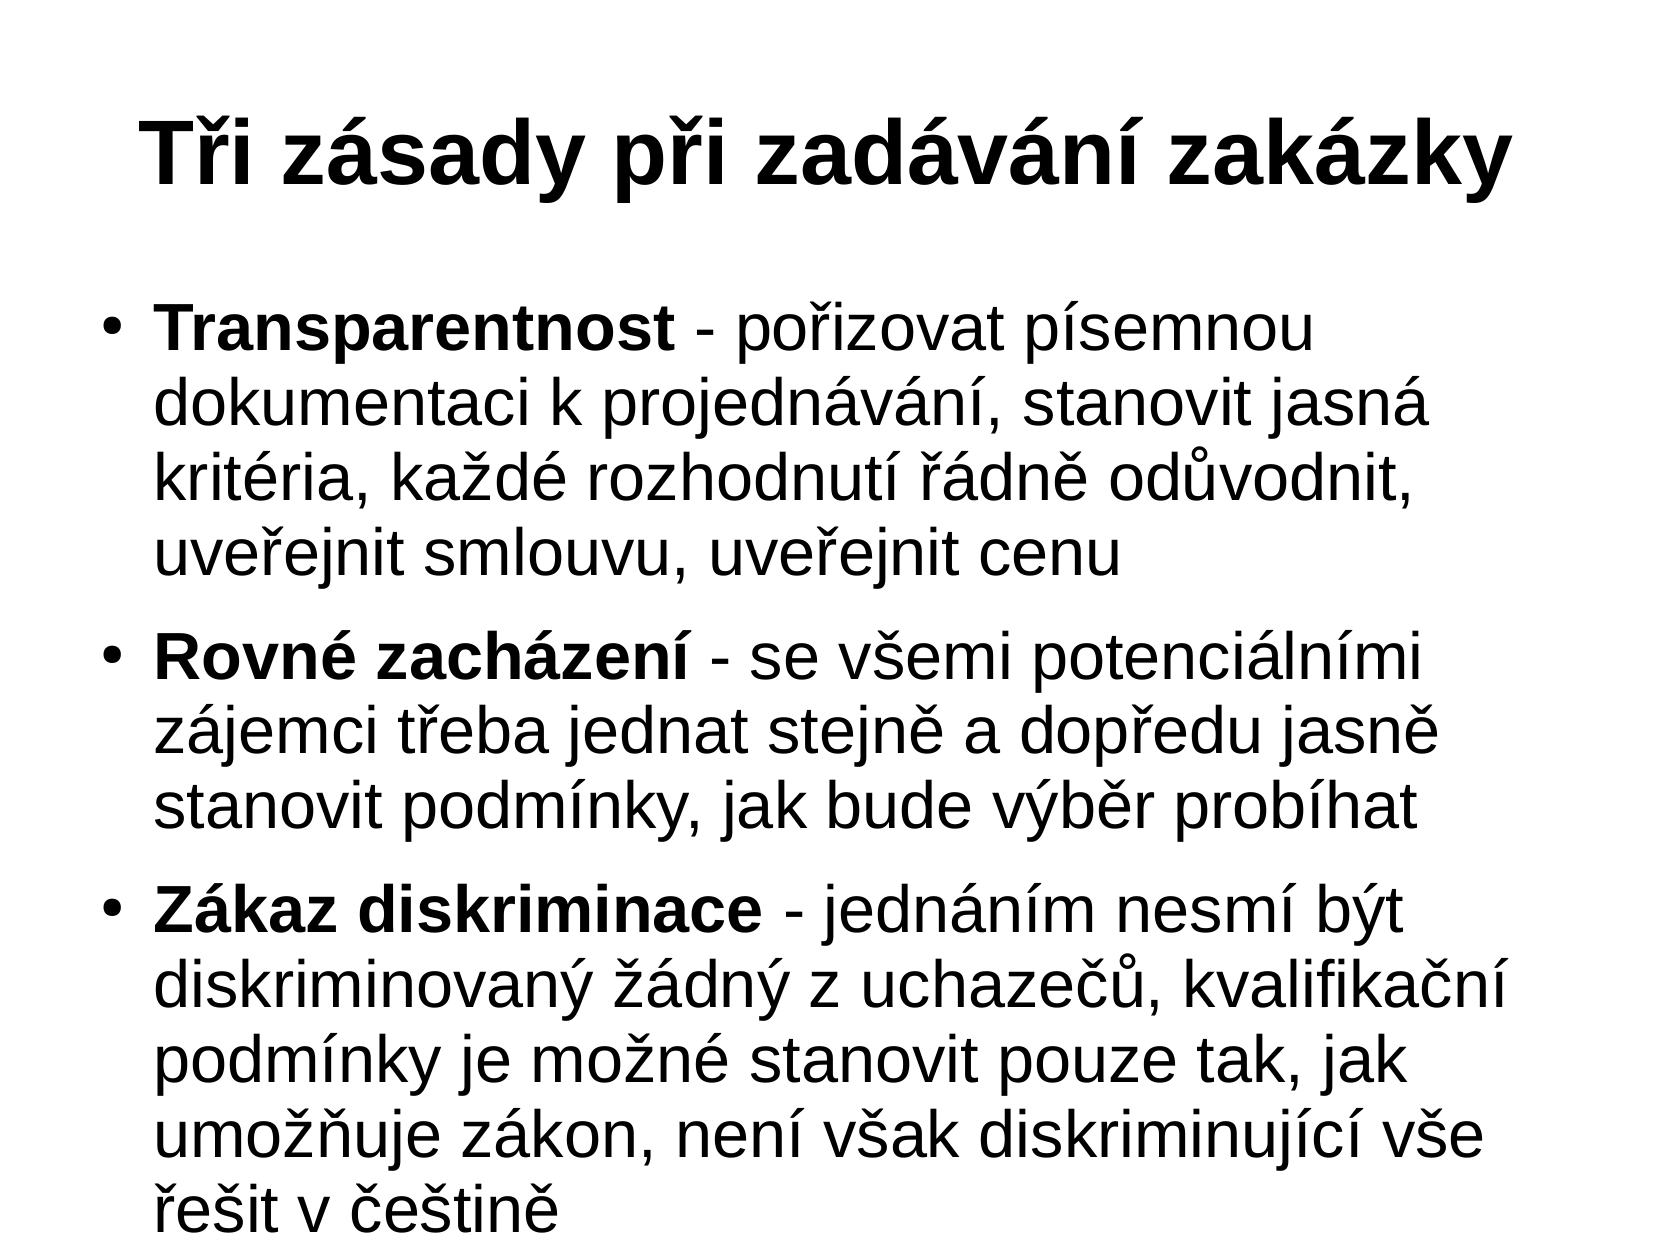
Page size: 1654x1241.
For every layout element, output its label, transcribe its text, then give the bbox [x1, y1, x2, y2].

list Transparentnost - pořizovat písemnou dokumentaci k projednávání, stanovit jasná kritéria, každé rozhodnutí řádně odůvodnit, uveřejnit smlouvu, uveřejnit cenu Rovné zacházení - se všemi potenciálními zájemci třeba jednat stejně a dopředu jasně stanovit podmínky, jak bude výběr probíhat Zákaz diskriminace - jednáním nesmí být diskriminovaný žádný z uchazečů, kvalifikační podmínky je možné stanovit pouze tak, jak umožňuje zákon, není však diskriminující vše řešit v češtině [82, 290, 1571, 1240]
title Tři zásady při zadávání zakázky [82, 49, 1571, 257]
